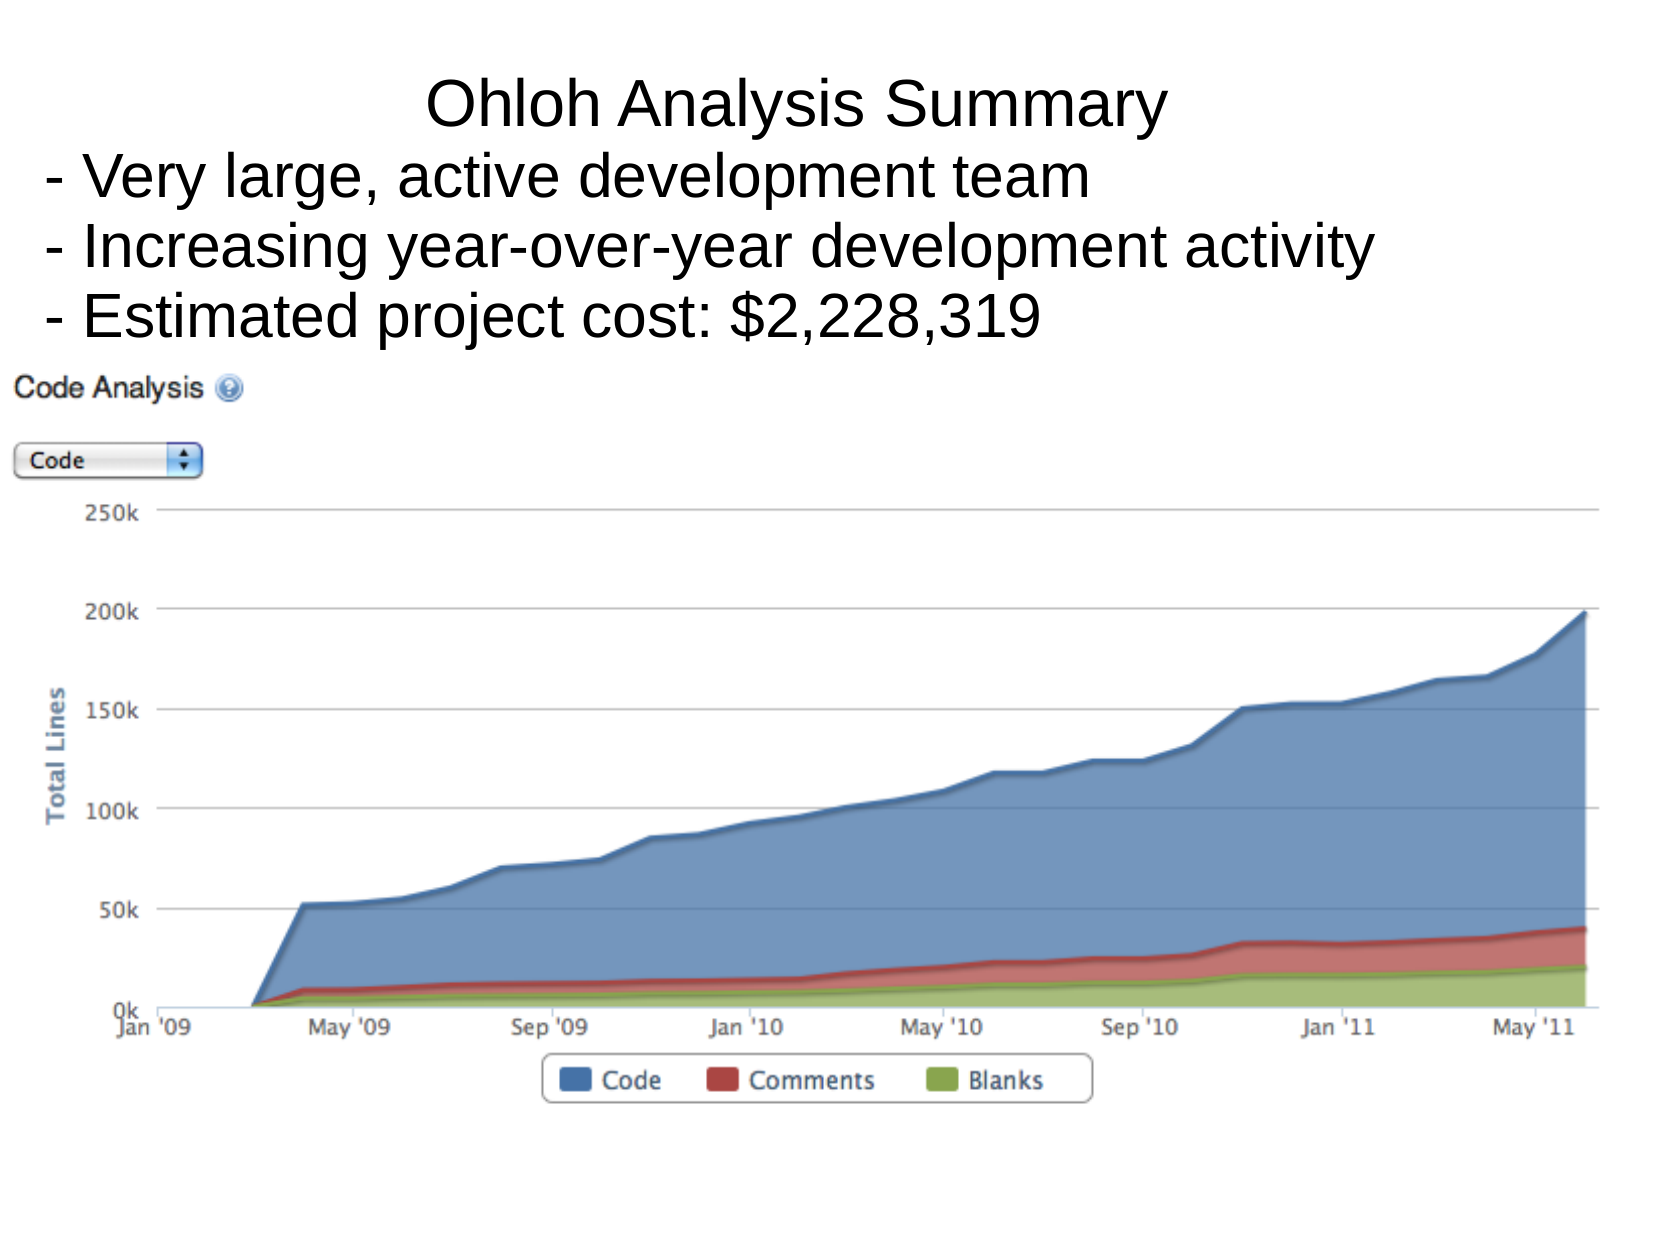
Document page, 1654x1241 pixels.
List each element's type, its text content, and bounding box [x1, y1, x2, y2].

text_box Ohloh Analysis Summary - Very large, active development team - Increasing year-over-year development activity - Estimated project cost: $2,228,319 [29, 59, 1565, 358]
picture [0, 364, 1654, 1123]
